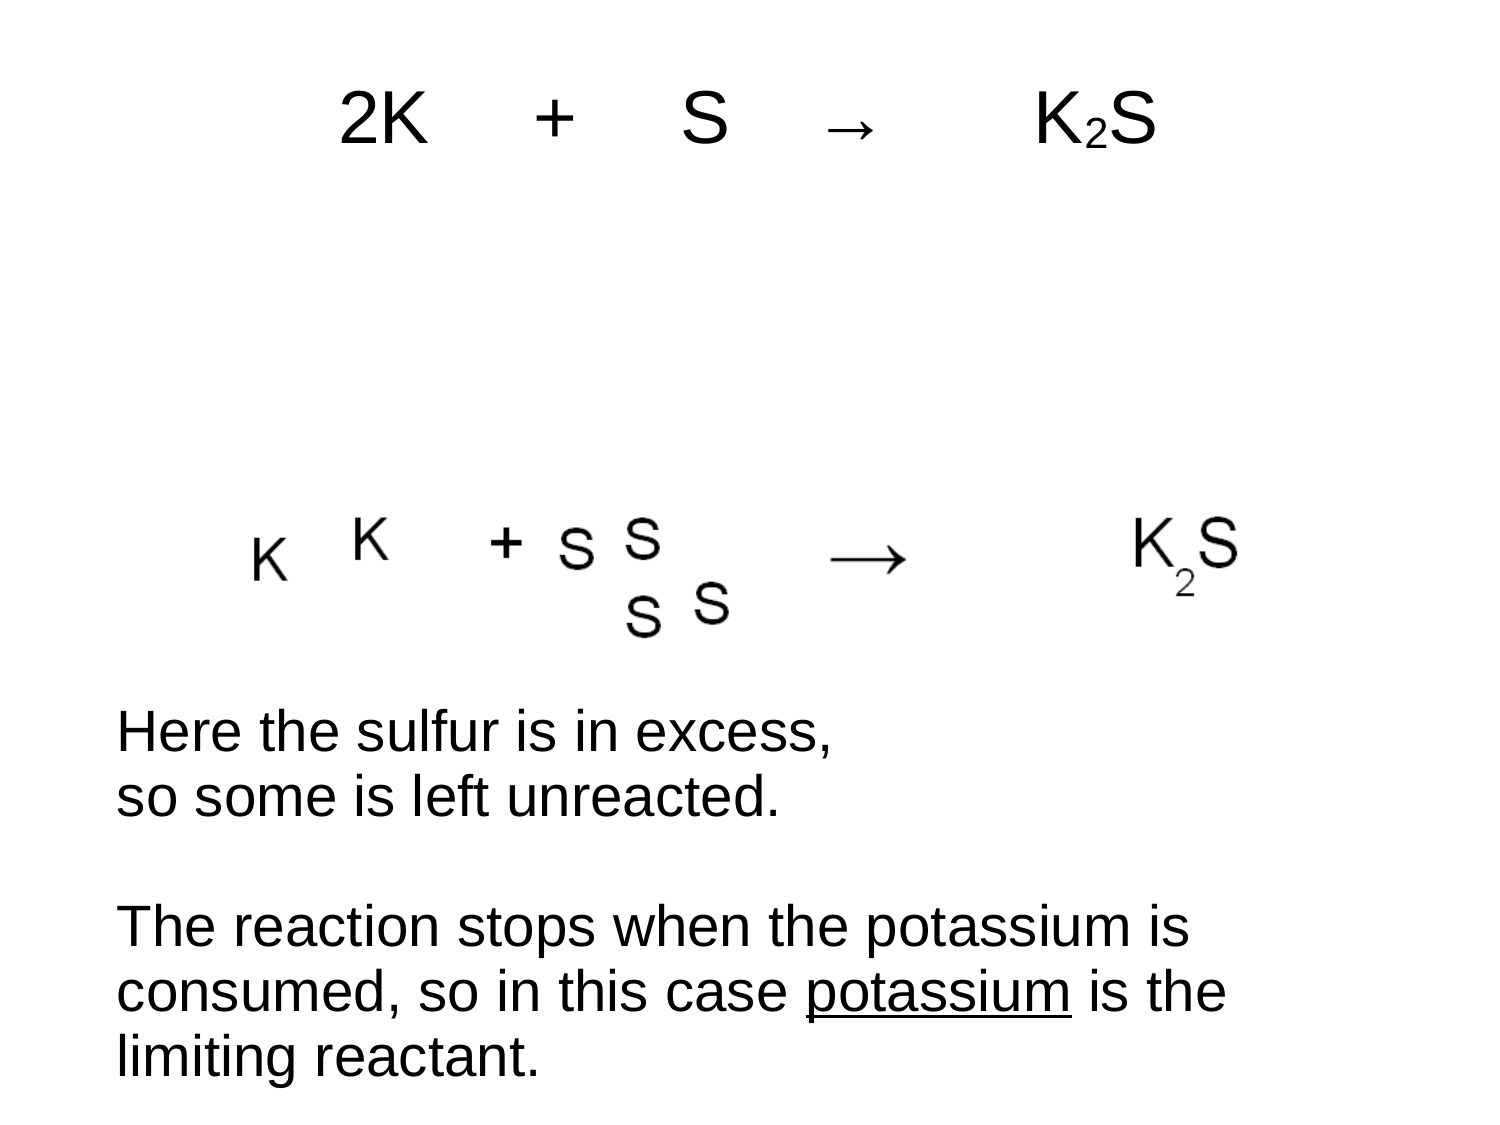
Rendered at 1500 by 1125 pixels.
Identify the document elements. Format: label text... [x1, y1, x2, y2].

picture [545, 500, 748, 660]
picture [339, 500, 407, 582]
picture [1118, 500, 1258, 613]
picture [476, 500, 544, 590]
text_box 2K + S → K2S [68, 68, 1429, 192]
picture [238, 520, 306, 603]
text_box Here the sulfur is in excess, so some is left unreacted. The reaction stops when the potassium is consumed, so in this case potassium is the limiting reactant. [102, 691, 1395, 1096]
picture [815, 500, 926, 607]
